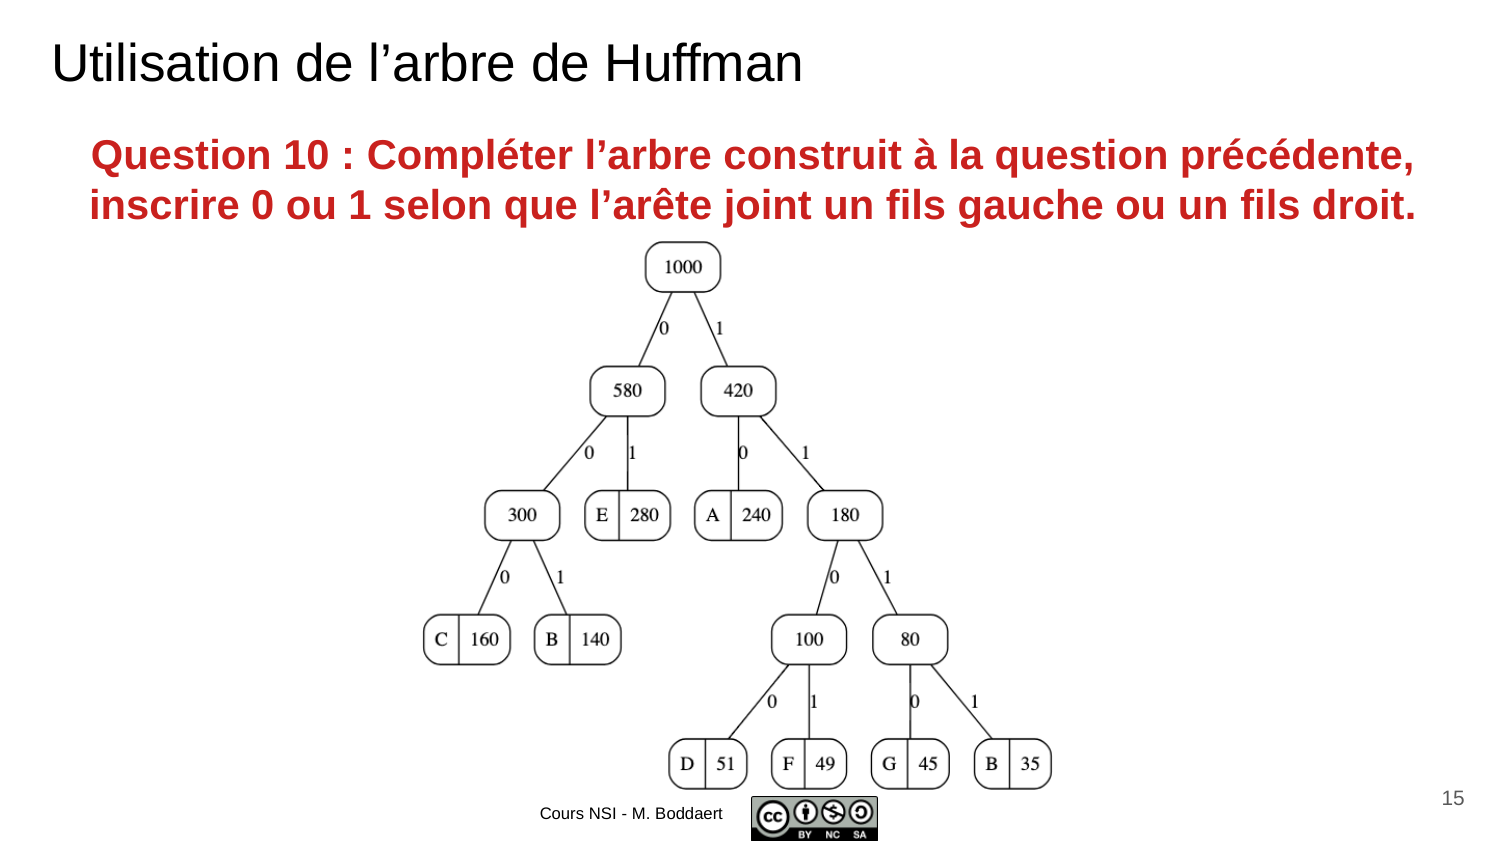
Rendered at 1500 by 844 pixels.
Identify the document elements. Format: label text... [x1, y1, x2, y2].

text_box Question 10 : Compléter l’arbre construit à la question précédente, inscrire 0 ou 1 selon que l’arête joint un fils gauche ou un fils droit. [29, 120, 1477, 237]
picture [751, 796, 878, 841]
picture [418, 236, 1057, 795]
slide_number <numéro> [1389, 764, 1480, 830]
title Utilisation de l’arbre de Huffman [51, 13, 1449, 108]
